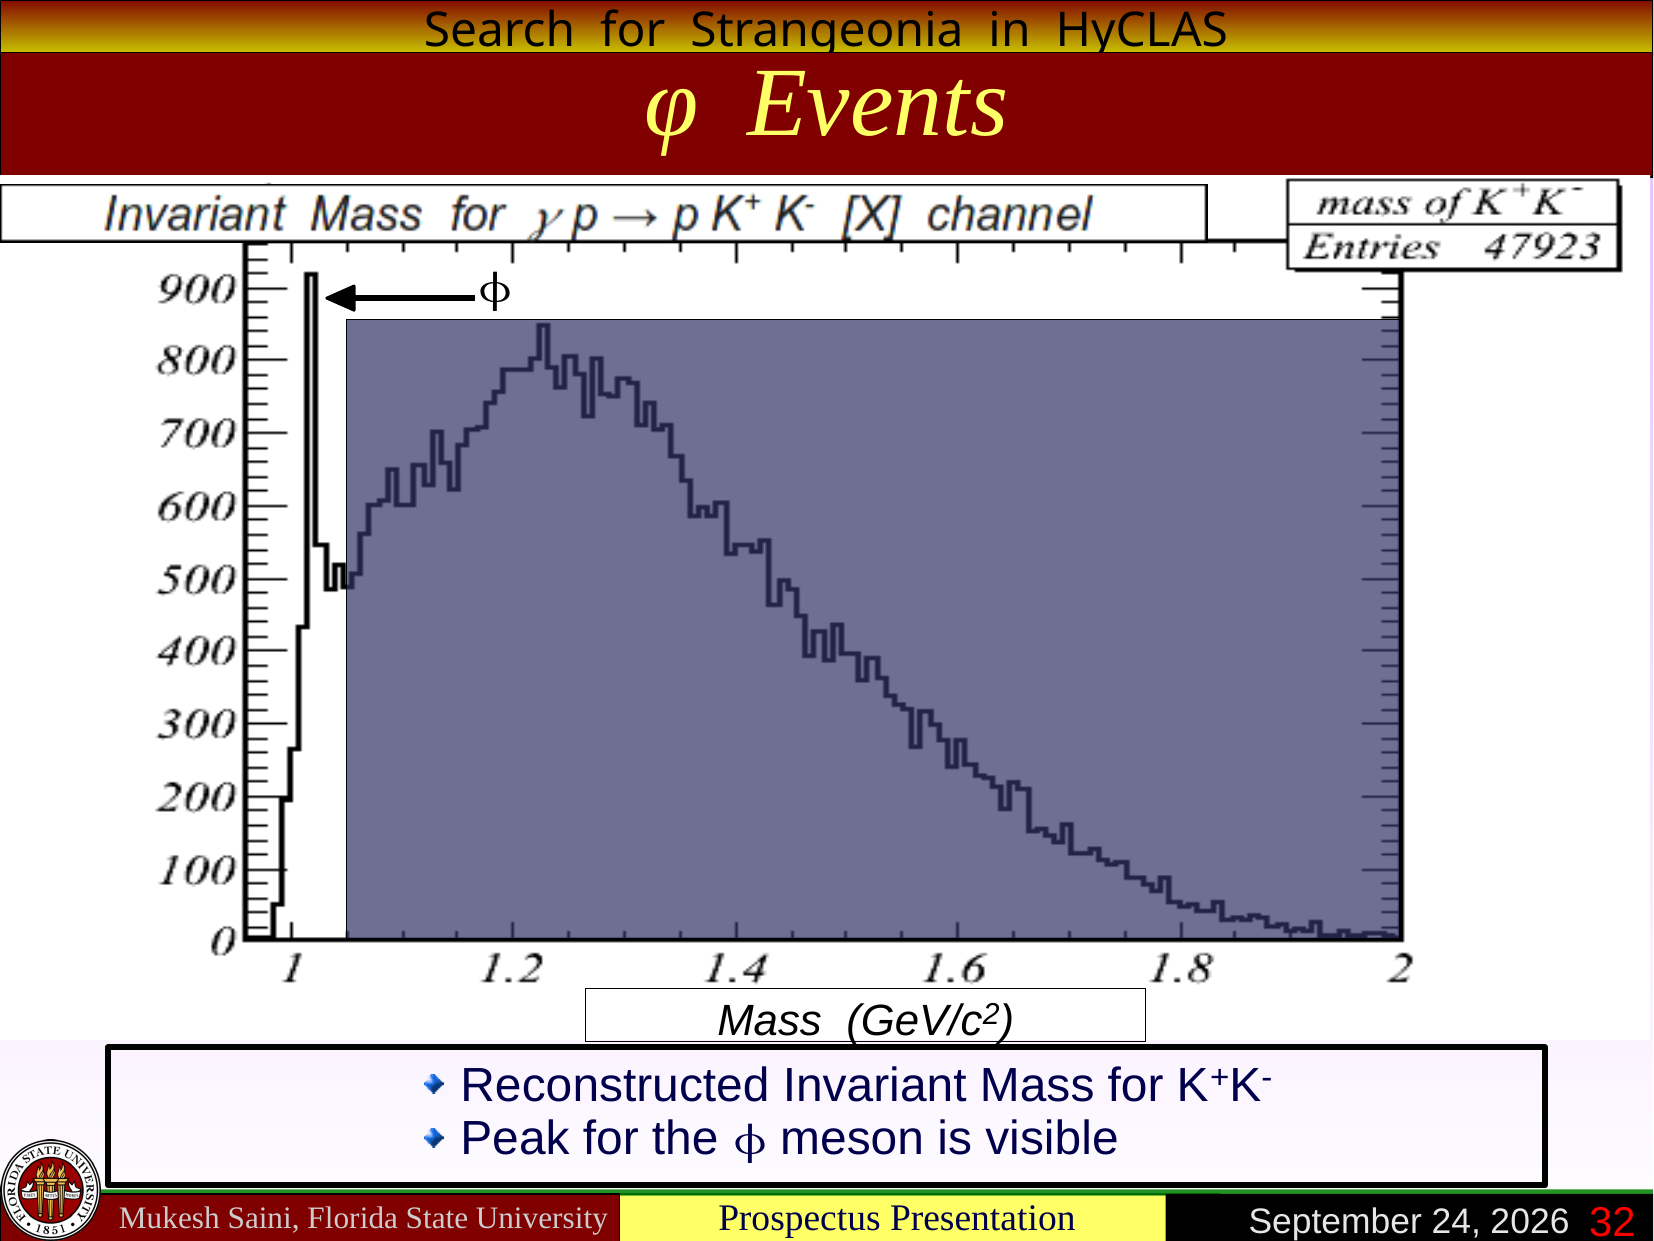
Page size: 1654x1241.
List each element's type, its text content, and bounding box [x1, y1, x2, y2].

text_box Mass (GeV/c2) [585, 988, 1146, 1042]
text_box Reconstructed Invariant Mass for K+K- Peak for the  meson is visible [108, 1047, 1546, 1186]
picture [0, 1139, 101, 1241]
picture [424, 1074, 444, 1094]
picture [0, 175, 1651, 1040]
text_box [346, 319, 1400, 939]
text_box  [459, 258, 531, 319]
text_box φ Events [629, 41, 1024, 165]
picture [424, 1128, 444, 1148]
